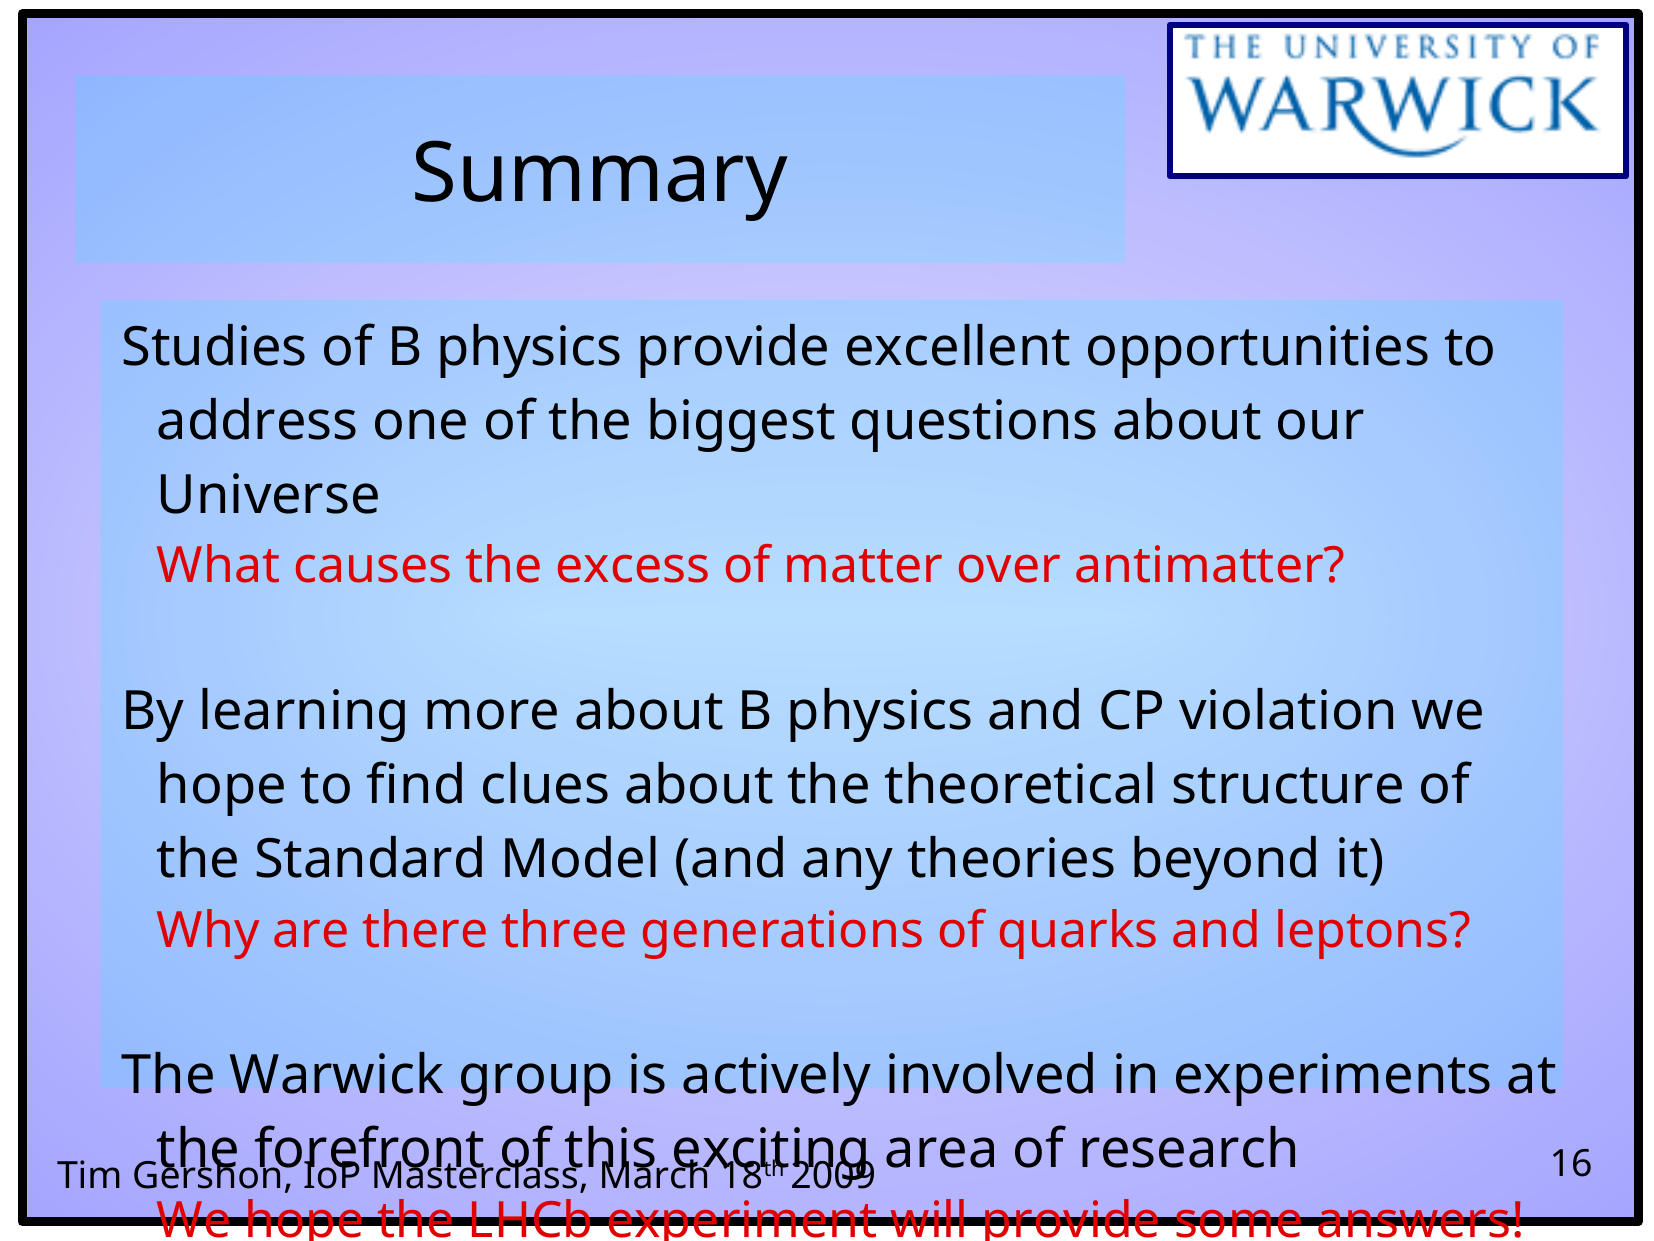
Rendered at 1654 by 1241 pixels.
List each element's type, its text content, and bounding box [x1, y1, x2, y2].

text_box Studies of B physics provide excellent opportunities to address one of the biggest questions about our Universe What causes the excess of matter over antimatter? By learning more about B physics and CP violation we hope to find clues about the theoretical structure of the Standard Model (and any theories beyond it) Why are there three generations of quarks and leptons? The Warwick group is actively involved in experiments at the forefront of this exciting area of research We hope the LHCb experiment will provide some answers! [71, 300, 1576, 1088]
text_box [1254, 1213, 1266, 1222]
text_box [386, 1212, 399, 1222]
text_box [343, 1213, 357, 1221]
text_box [503, 1212, 522, 1216]
text_box [669, 1213, 683, 1222]
text_box [282, 1213, 298, 1222]
text_box [990, 1213, 1004, 1222]
text_box [298, 1212, 309, 1222]
text_box [794, 1212, 807, 1222]
text_box [185, 1212, 194, 1222]
text_box [22, 13, 1639, 1222]
text_box [539, 1212, 566, 1222]
text_box [175, 1212, 183, 1222]
text_box [1282, 1213, 1296, 1221]
picture [1172, 27, 1623, 174]
text_box [1445, 1213, 1459, 1221]
text_box [225, 1212, 248, 1222]
text_box [1204, 1213, 1220, 1222]
text_box [586, 1212, 613, 1222]
text_box [861, 1175, 870, 1186]
text_box [729, 1212, 744, 1222]
text_box [822, 1212, 832, 1222]
text_box [853, 1212, 864, 1222]
text_box [713, 1212, 724, 1222]
text_box [358, 1212, 382, 1222]
text_box Tim Gershon, IoP Masterclass, March 18th 2009 [72, 1136, 861, 1212]
text_box [837, 1213, 851, 1222]
text_box [253, 1213, 267, 1222]
text_box [269, 1212, 282, 1222]
text_box [762, 1213, 774, 1222]
text_box [526, 1212, 535, 1222]
text_box [628, 1212, 643, 1222]
text_box [1040, 1213, 1056, 1222]
text_box [164, 1212, 173, 1222]
text_box [698, 1213, 712, 1221]
text_box [864, 1164, 870, 1175]
text_box [210, 1213, 224, 1221]
text_box [807, 1213, 821, 1221]
text_box <number> [1533, 1125, 1609, 1201]
text_box [651, 1212, 664, 1222]
text_box [613, 1213, 627, 1221]
text_box [1109, 1213, 1124, 1222]
text_box [1237, 1213, 1249, 1222]
text_box [404, 1213, 418, 1222]
text_box [1353, 1213, 1367, 1222]
text_box [779, 1213, 791, 1222]
text_box [684, 1212, 698, 1222]
text_box [314, 1213, 328, 1222]
text_box [433, 1213, 447, 1221]
text_box [571, 1213, 585, 1222]
text_box [1139, 1213, 1153, 1221]
text_box [329, 1212, 343, 1222]
text_box [476, 1212, 499, 1222]
text_box [420, 1212, 433, 1222]
text_box [642, 1212, 653, 1220]
text_box [749, 1212, 757, 1222]
text_box Summary [75, 75, 1126, 263]
text_box [196, 1212, 210, 1222]
text_box [448, 1212, 472, 1222]
